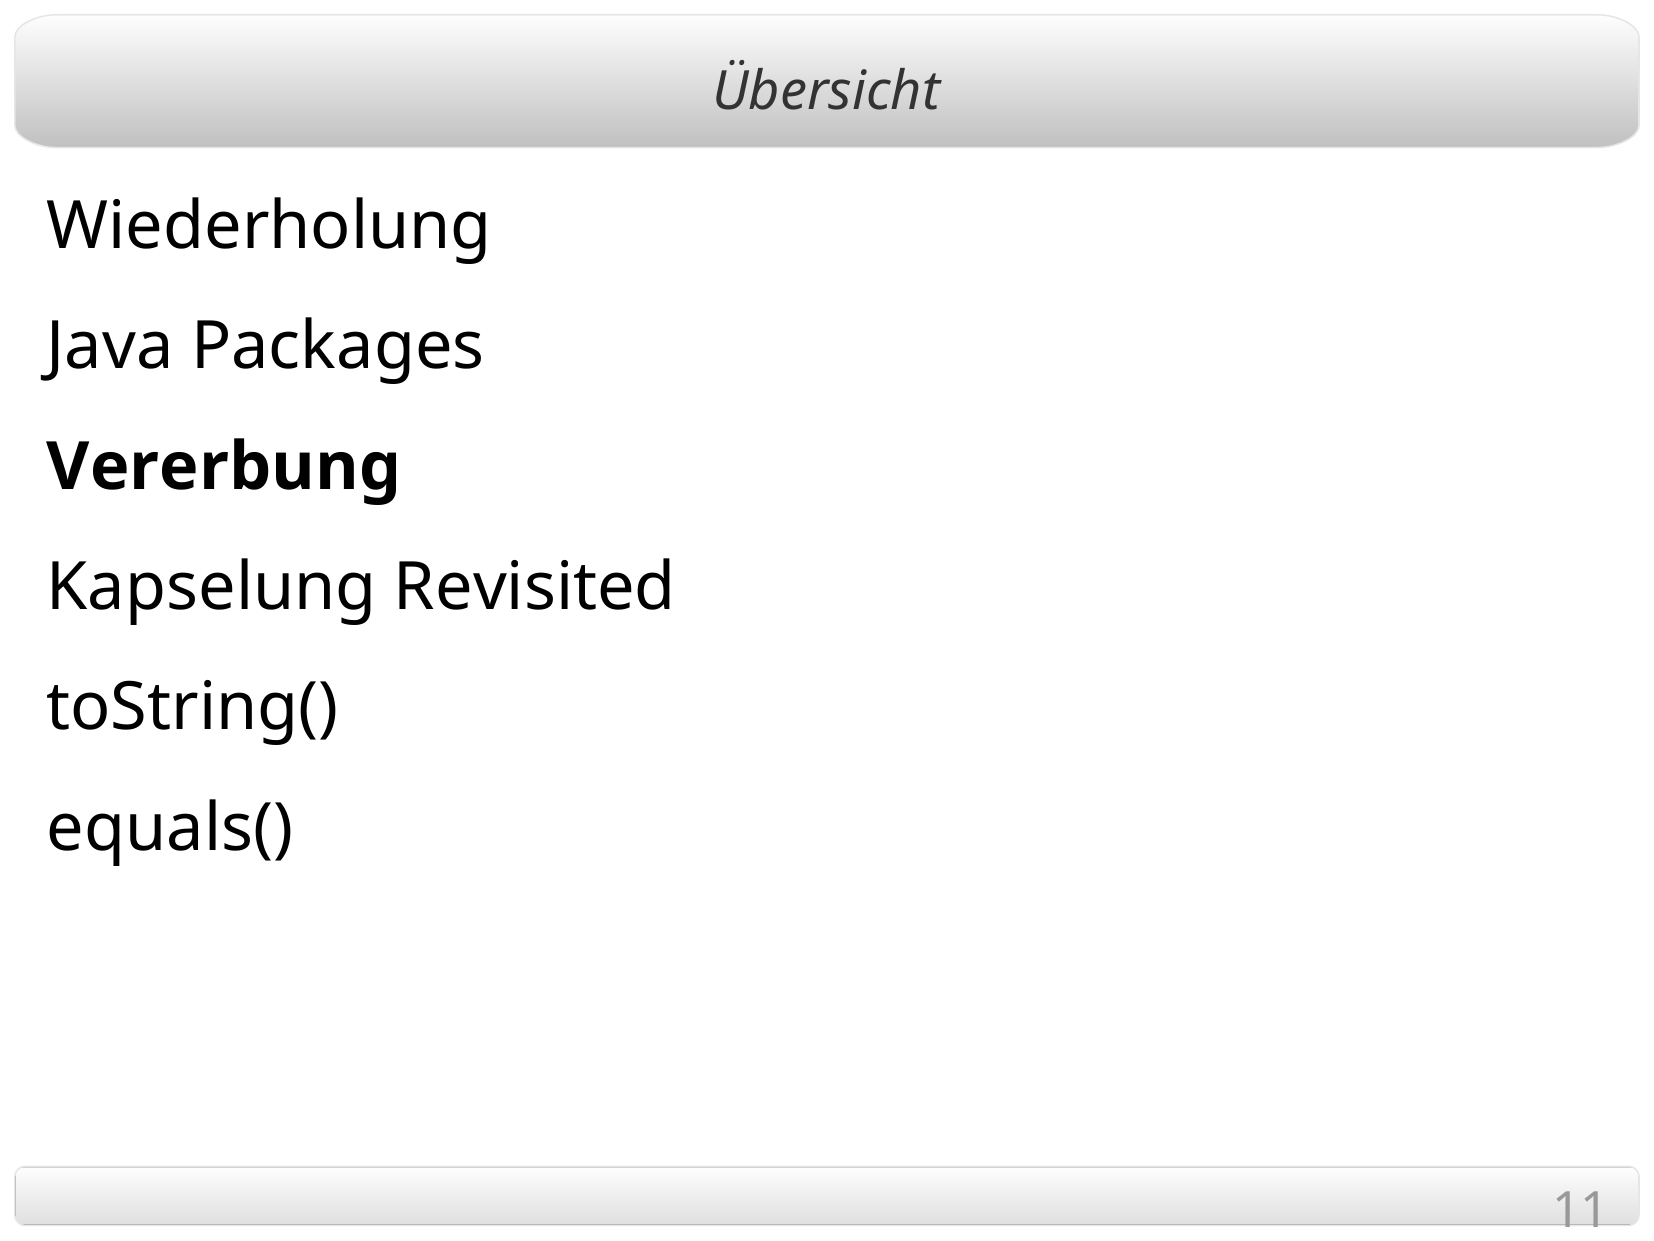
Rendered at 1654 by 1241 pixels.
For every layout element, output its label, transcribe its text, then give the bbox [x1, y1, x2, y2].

title Übersicht [29, 29, 1624, 147]
list Wiederholung Java Packages Vererbung Kapselung Revisited toString() equals() [29, 177, 1624, 1151]
